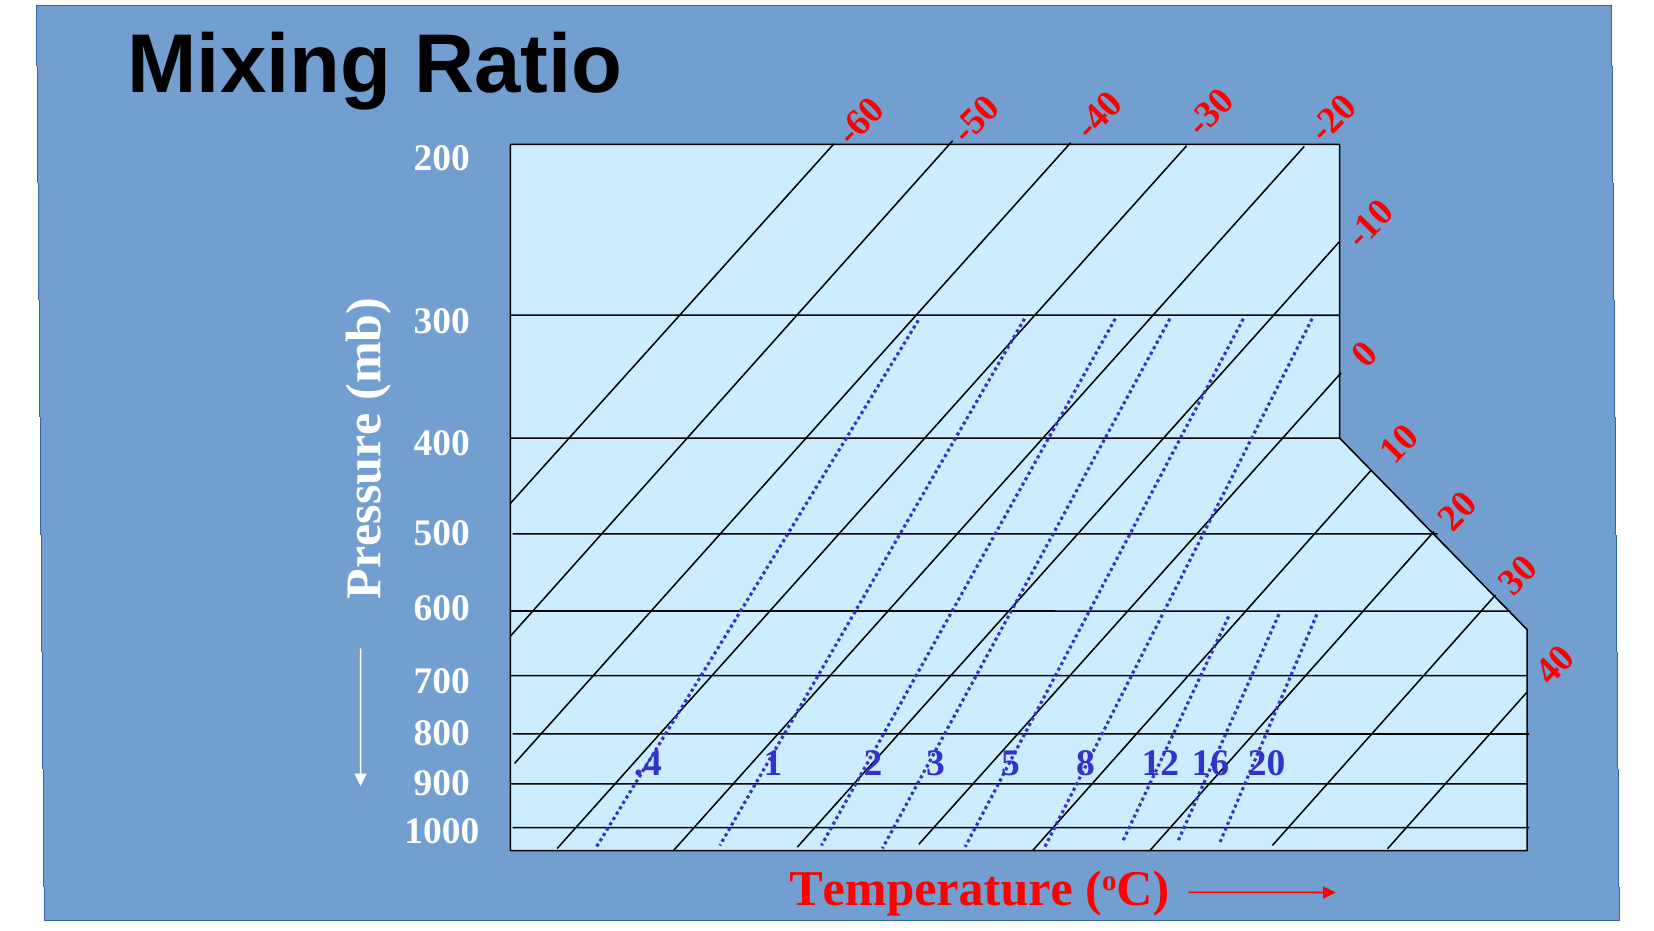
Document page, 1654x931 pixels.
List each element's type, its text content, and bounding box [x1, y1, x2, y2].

text_box [580, 785, 730, 826]
text_box Temperature (oC) [735, 848, 1223, 924]
text_box [37, 5, 1620, 921]
text_box [605, 439, 803, 533]
text_box 800 [372, 709, 511, 761]
text_box [961, 735, 985, 783]
text_box 600 [372, 575, 511, 636]
text_box -20 [1274, 59, 1388, 173]
text_box 20 [1248, 730, 1311, 791]
text_box [398, 316, 677, 437]
text_box [1111, 735, 1122, 760]
text_box [1081, 439, 1279, 533]
text_box 10 [1340, 384, 1454, 499]
text_box [928, 316, 1150, 437]
text_box [960, 439, 1160, 533]
text_box [670, 677, 827, 733]
text_box [938, 785, 1083, 826]
text_box [1330, 735, 1486, 783]
text_box [597, 612, 767, 674]
text_box [398, 439, 684, 610]
text_box -10 [1311, 165, 1425, 279]
title Mixing Ratio [0, 5, 751, 113]
text_box -50 [917, 60, 1030, 174]
text_box 40 [1496, 606, 1609, 720]
text_box Pressure (mb) [322, 236, 398, 662]
text_box [716, 612, 885, 674]
text_box 500 [372, 500, 511, 561]
text_box [834, 612, 1005, 674]
text_box [1025, 677, 1185, 733]
text_box [785, 677, 947, 733]
text_box 1000 [372, 811, 511, 859]
text_box [842, 439, 1040, 533]
text_box [536, 535, 717, 610]
text_box .4 [610, 730, 686, 791]
text_box [654, 535, 836, 610]
text_box [723, 439, 922, 533]
text_box [573, 316, 794, 437]
text_box [1036, 735, 1060, 783]
text_box [799, 829, 1049, 848]
text_box [976, 773, 985, 783]
text_box [1249, 535, 1419, 610]
text_box [736, 770, 748, 783]
text_box [398, 612, 648, 674]
text_box 400 [372, 410, 511, 471]
text_box [1311, 735, 1368, 783]
text_box [1051, 316, 1270, 437]
text_box 8 [1060, 730, 1111, 791]
text_box [955, 612, 1124, 674]
text_box 3 [910, 730, 961, 791]
text_box [398, 439, 566, 500]
text_box 16 [1198, 730, 1248, 791]
text_box [511, 677, 610, 783]
text_box [819, 785, 970, 826]
text_box 12 [1122, 730, 1198, 791]
text_box [1012, 535, 1193, 610]
text_box [1375, 677, 1518, 733]
text_box 2 [848, 730, 898, 791]
text_box [1192, 612, 1360, 674]
text_box [1111, 753, 1122, 783]
text_box [698, 785, 848, 826]
text_box [1260, 677, 1420, 733]
text_box 0 [1306, 295, 1419, 409]
text_box 200 [372, 125, 511, 186]
text_box [1292, 785, 1442, 826]
text_box [891, 535, 1074, 610]
text_box -30 [1151, 53, 1265, 168]
text_box [544, 677, 708, 733]
text_box [1057, 785, 1198, 826]
text_box [902, 677, 1066, 733]
text_box 300 [372, 288, 511, 349]
text_box [1131, 535, 1311, 610]
text_box [1142, 677, 1302, 730]
text_box [773, 535, 954, 610]
text_box [1074, 612, 1243, 674]
text_box [1037, 829, 1167, 848]
text_box [799, 735, 848, 783]
text_box 700 [372, 648, 511, 709]
text_box [511, 612, 530, 633]
text_box [691, 316, 913, 437]
text_box [1310, 612, 1478, 674]
text_box [1174, 785, 1324, 826]
text_box 900 [372, 761, 511, 811]
text_box -60 [801, 62, 915, 176]
text_box 20 [1398, 452, 1512, 567]
text_box [898, 735, 910, 783]
text_box [686, 735, 748, 783]
text_box 5 [985, 730, 1036, 791]
text_box 30 [1459, 516, 1572, 630]
text_box [809, 316, 1032, 437]
text_box 1 [748, 730, 799, 791]
text_box -40 [1040, 56, 1153, 171]
